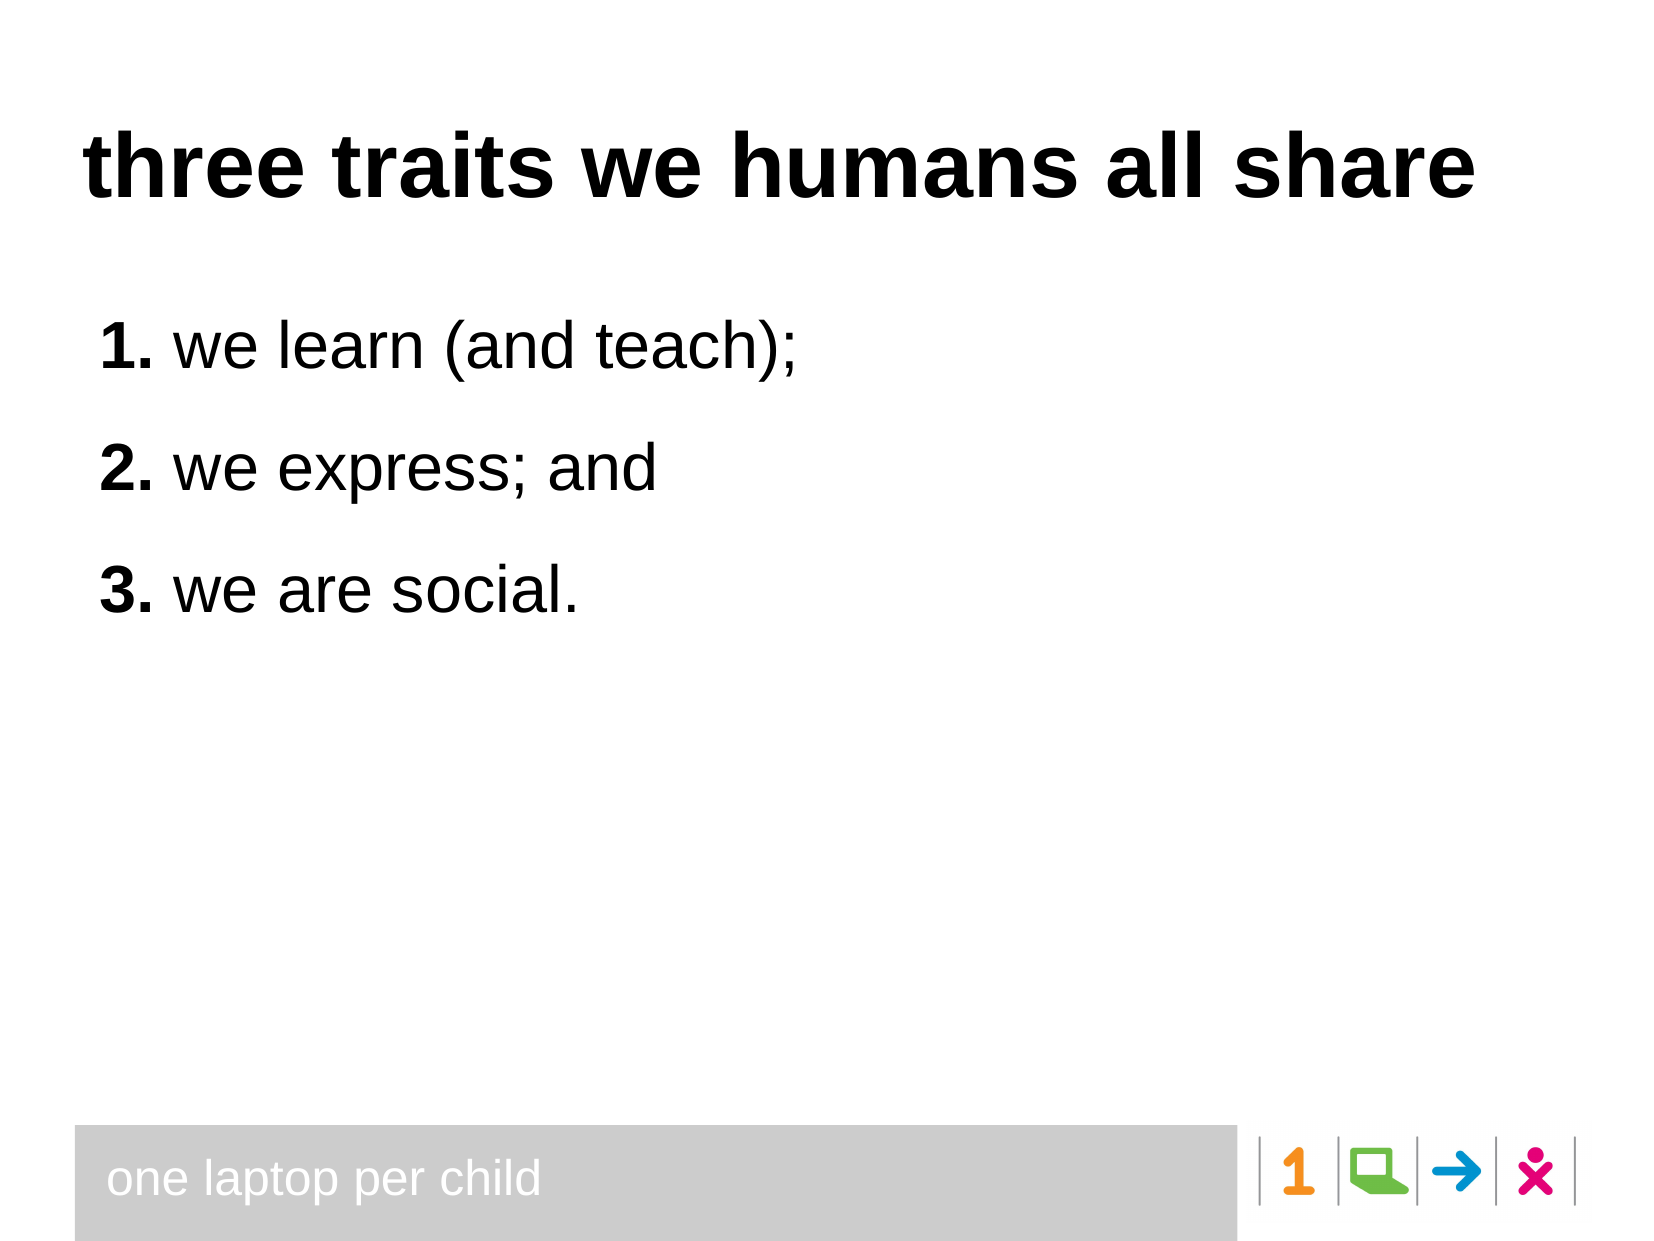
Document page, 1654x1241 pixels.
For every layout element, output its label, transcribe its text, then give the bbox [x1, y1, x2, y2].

list 1. we learn (and teach); 2. we express; and 3. we are social. [82, 290, 1571, 1094]
title three traits we humans all share [82, 49, 1571, 257]
picture [1246, 1120, 1592, 1223]
